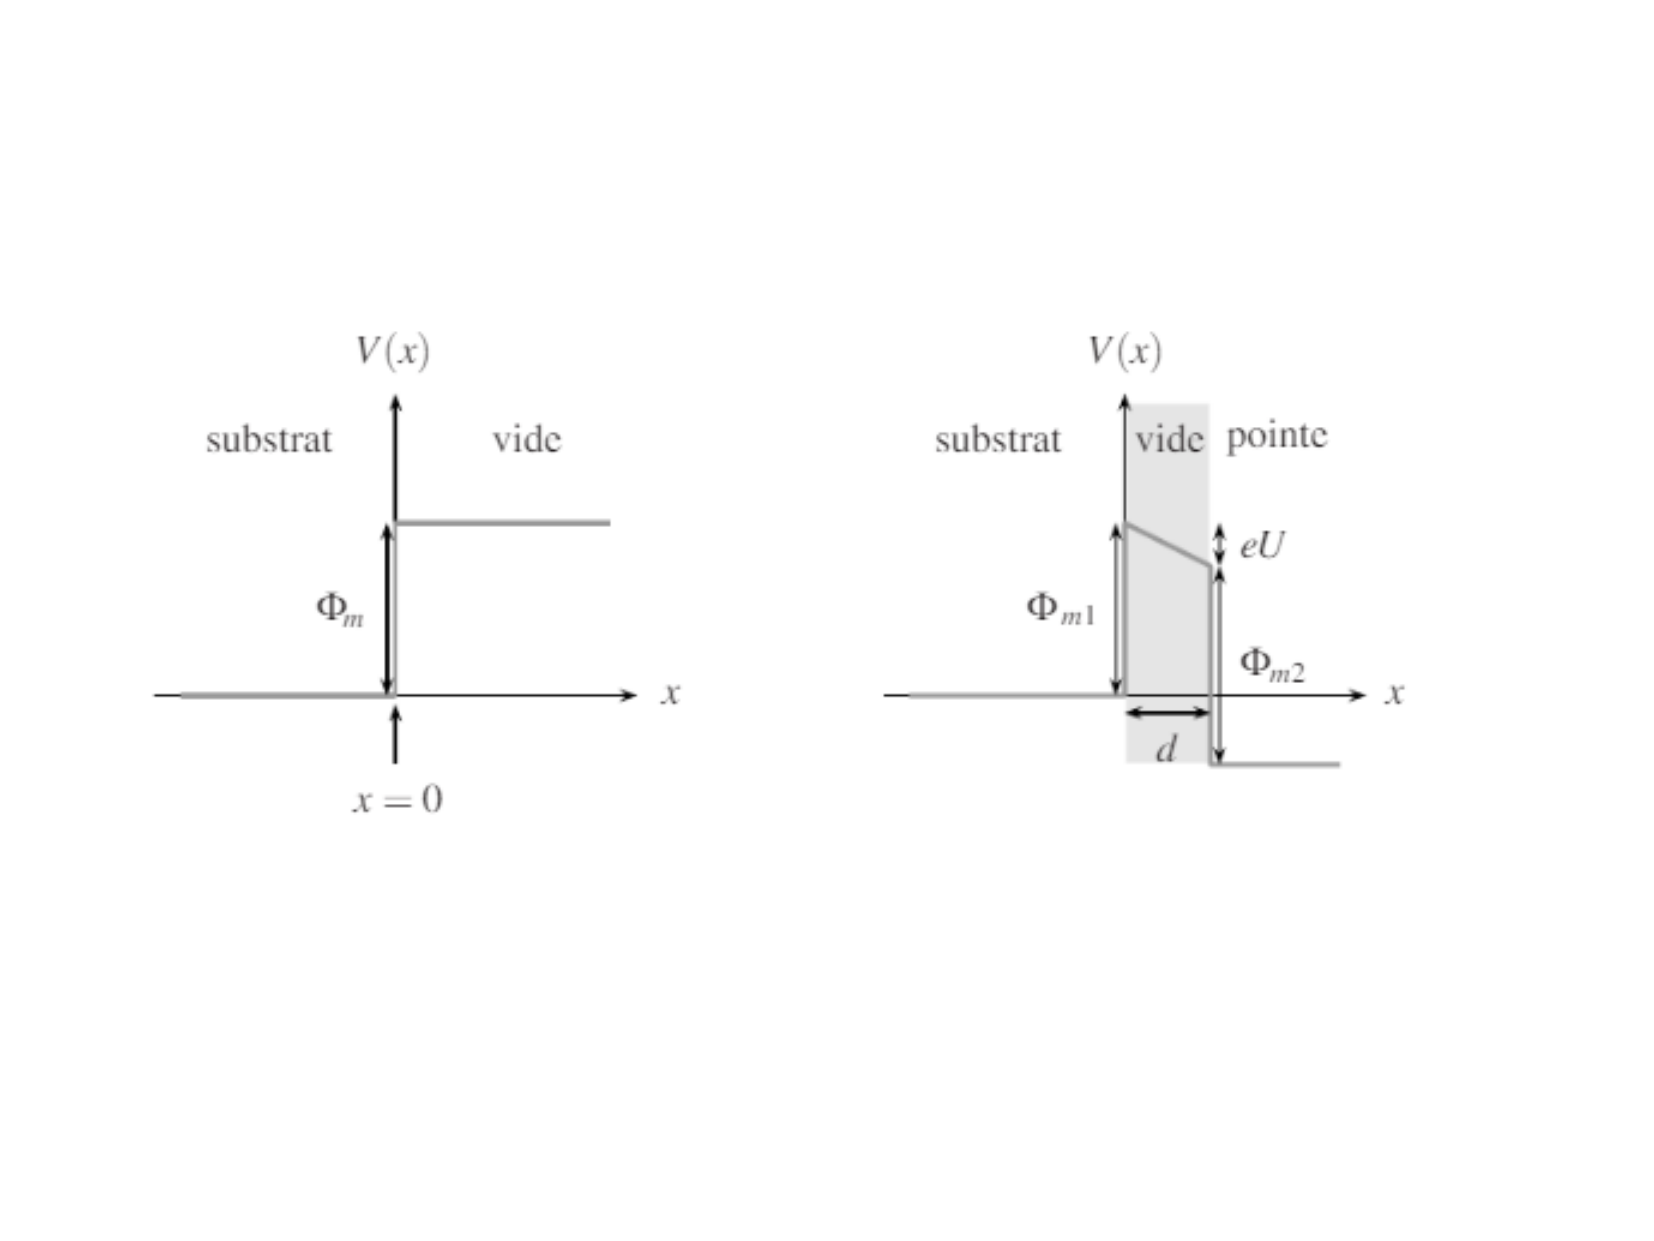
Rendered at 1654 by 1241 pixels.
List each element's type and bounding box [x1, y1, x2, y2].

picture [129, 318, 1465, 827]
